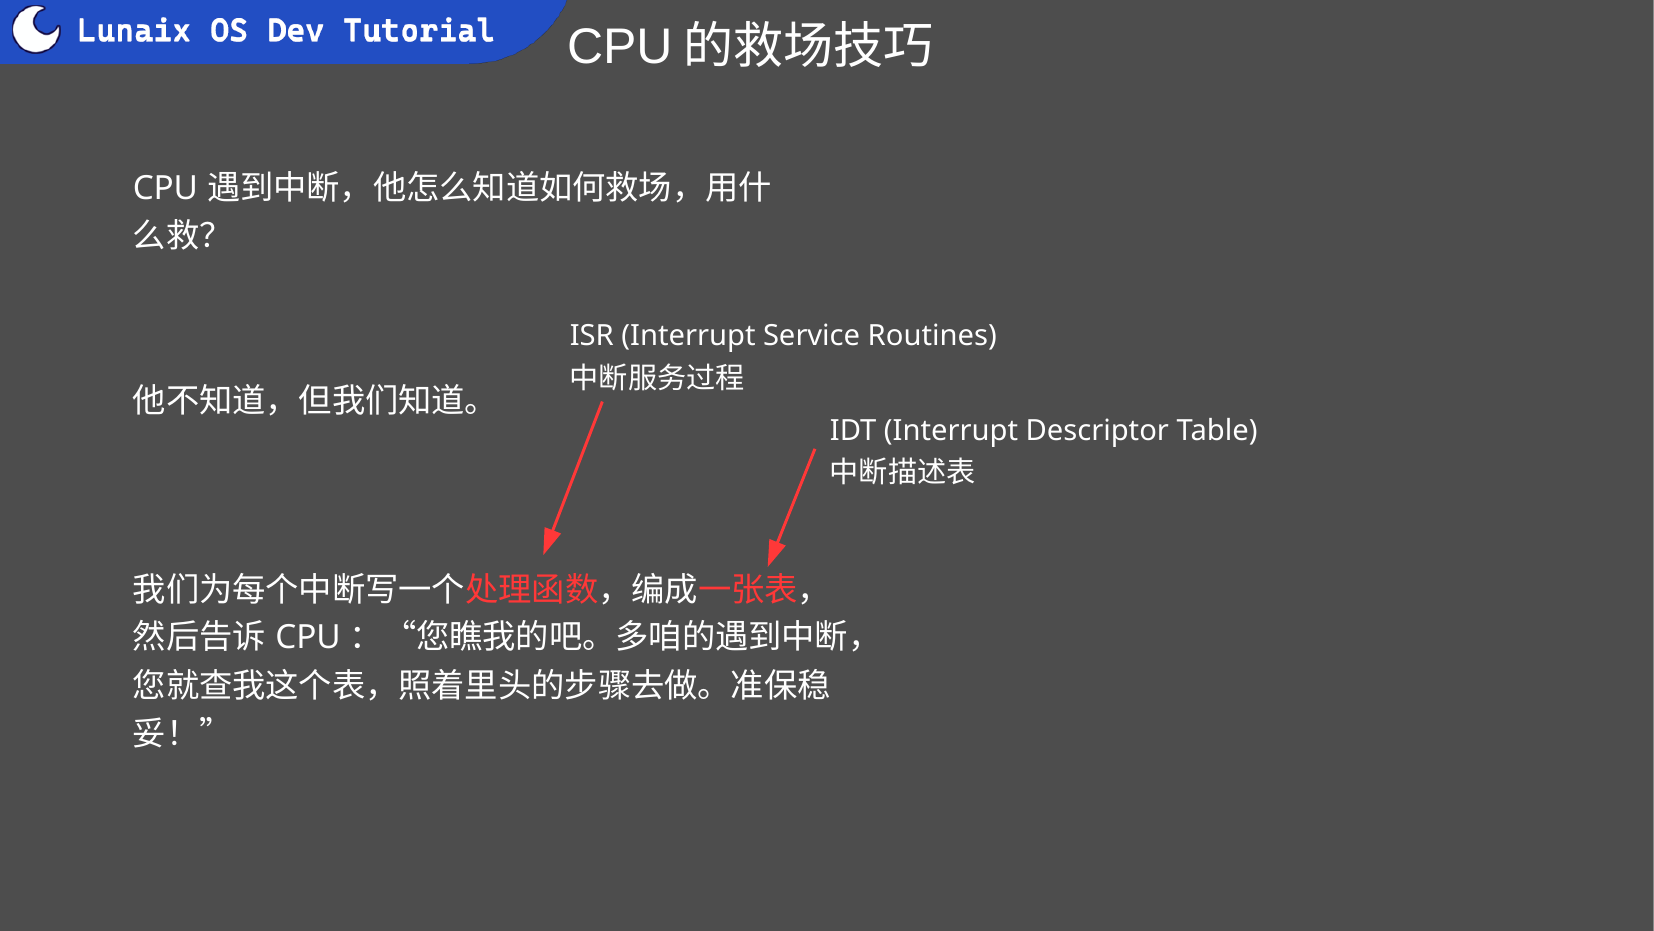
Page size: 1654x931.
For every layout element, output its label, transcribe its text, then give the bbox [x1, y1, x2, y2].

text_box IDT (Interrupt Descriptor Table) 中断描述表 [814, 401, 1441, 508]
text_box ISR (Interrupt Service Routines) 中断服务过程 [555, 307, 1182, 414]
picture [0, 0, 1654, 931]
text_box 他不知道，但我们知道。 [118, 366, 520, 438]
text_box CPU遇到中断，他怎么知道如何救场，用什么救？ [118, 153, 804, 265]
text_box 我们为每个中断写一个处理函数，编成一张表，然后告诉CPU：“您瞧我的吧。多咱的遇到中断，您就查我这个表，照着里头的步骤去做。准保稳妥！” [118, 555, 875, 762]
title CPU的救场技巧 [566, 0, 1654, 83]
